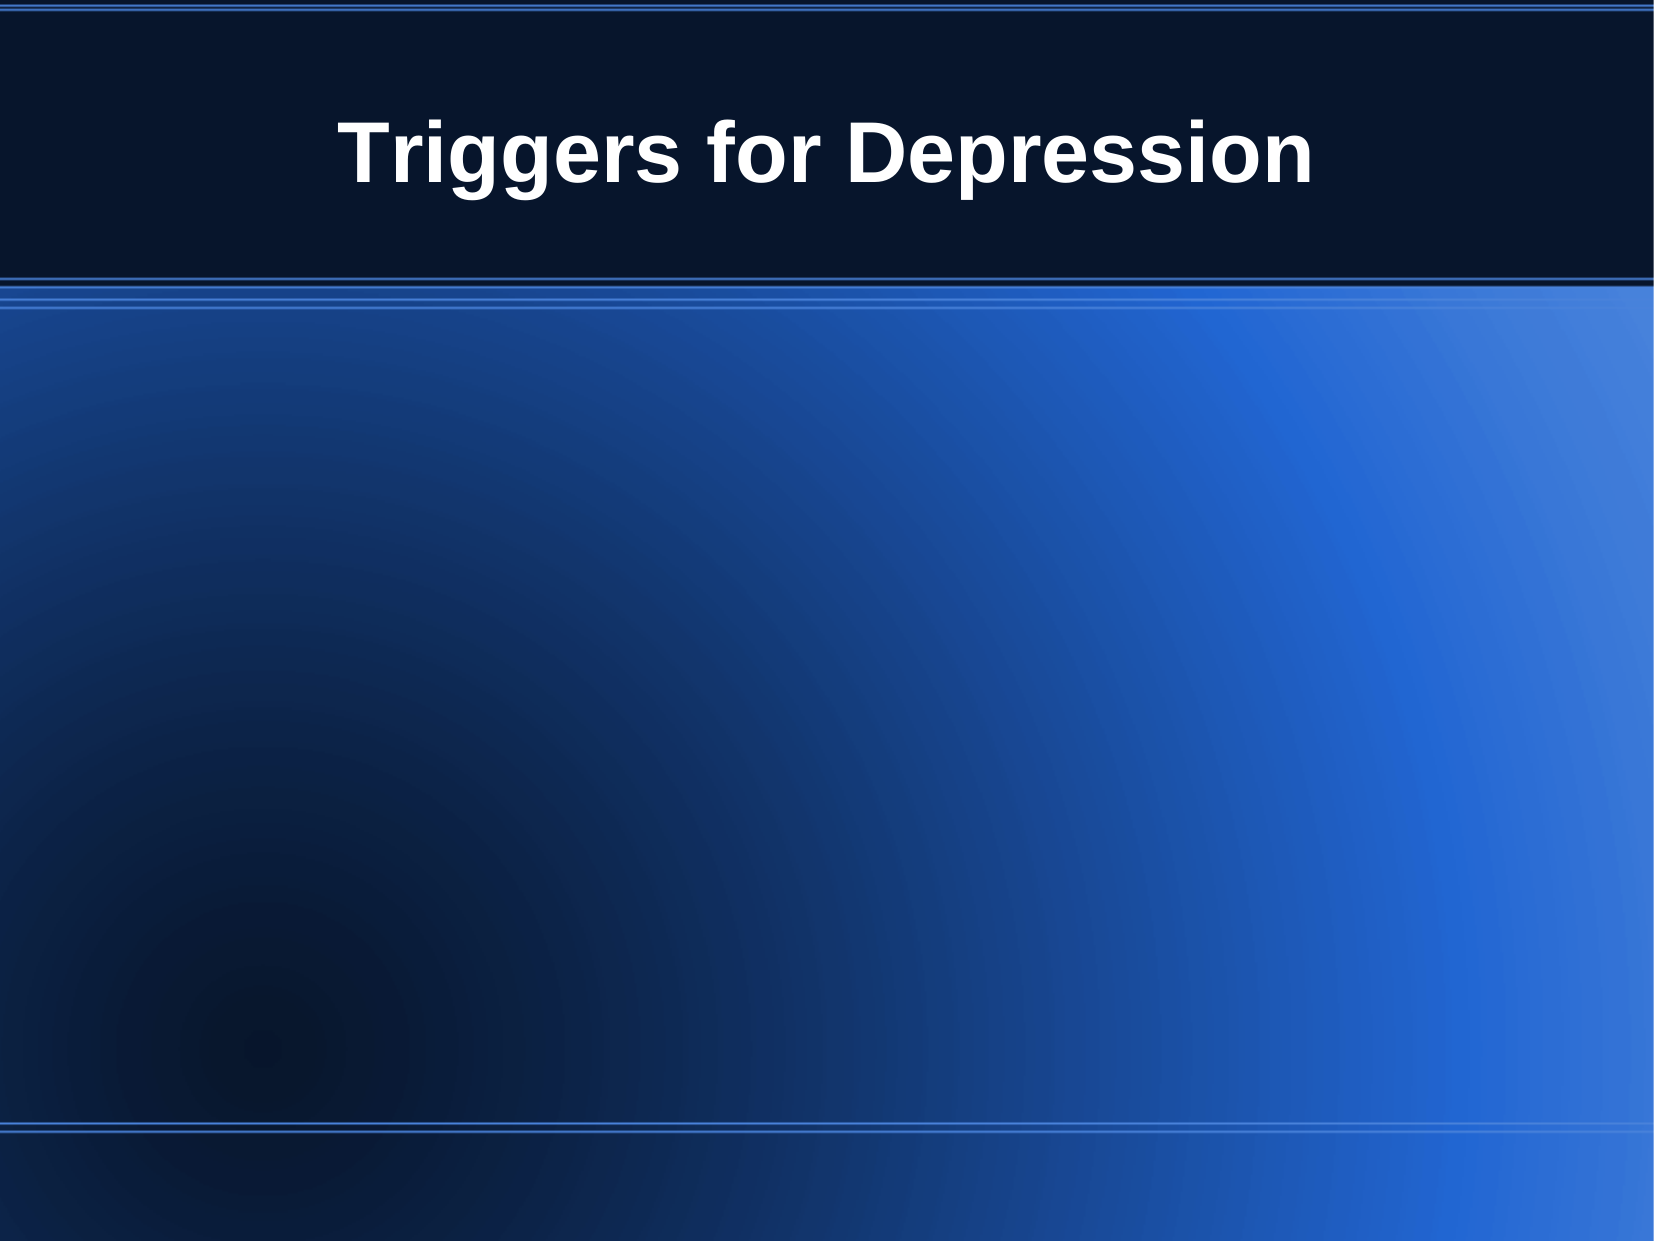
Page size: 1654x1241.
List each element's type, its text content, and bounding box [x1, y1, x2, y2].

title Triggers for Depression [82, 49, 1571, 257]
picture [0, 0, 1654, 1241]
